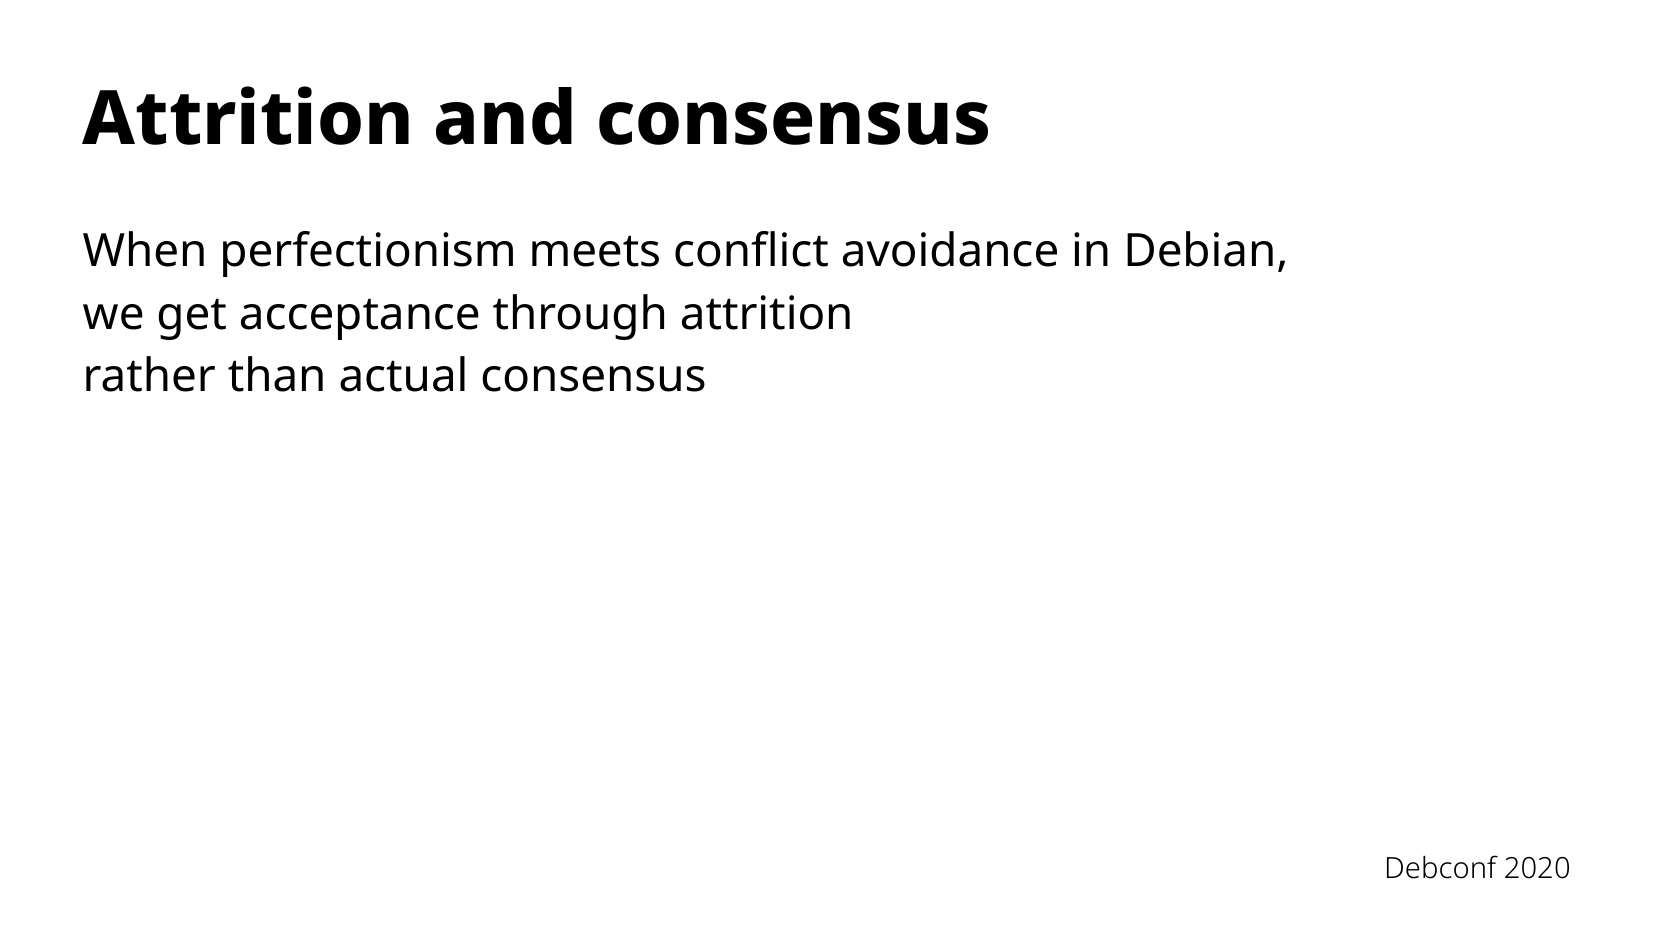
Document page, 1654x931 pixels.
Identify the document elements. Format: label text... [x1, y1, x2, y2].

title Attrition and consensus [82, 37, 1571, 193]
list When perfectionism meets conflict avoidance in Debian, we get acceptance through attrition rather than actual consensus [82, 217, 1571, 758]
